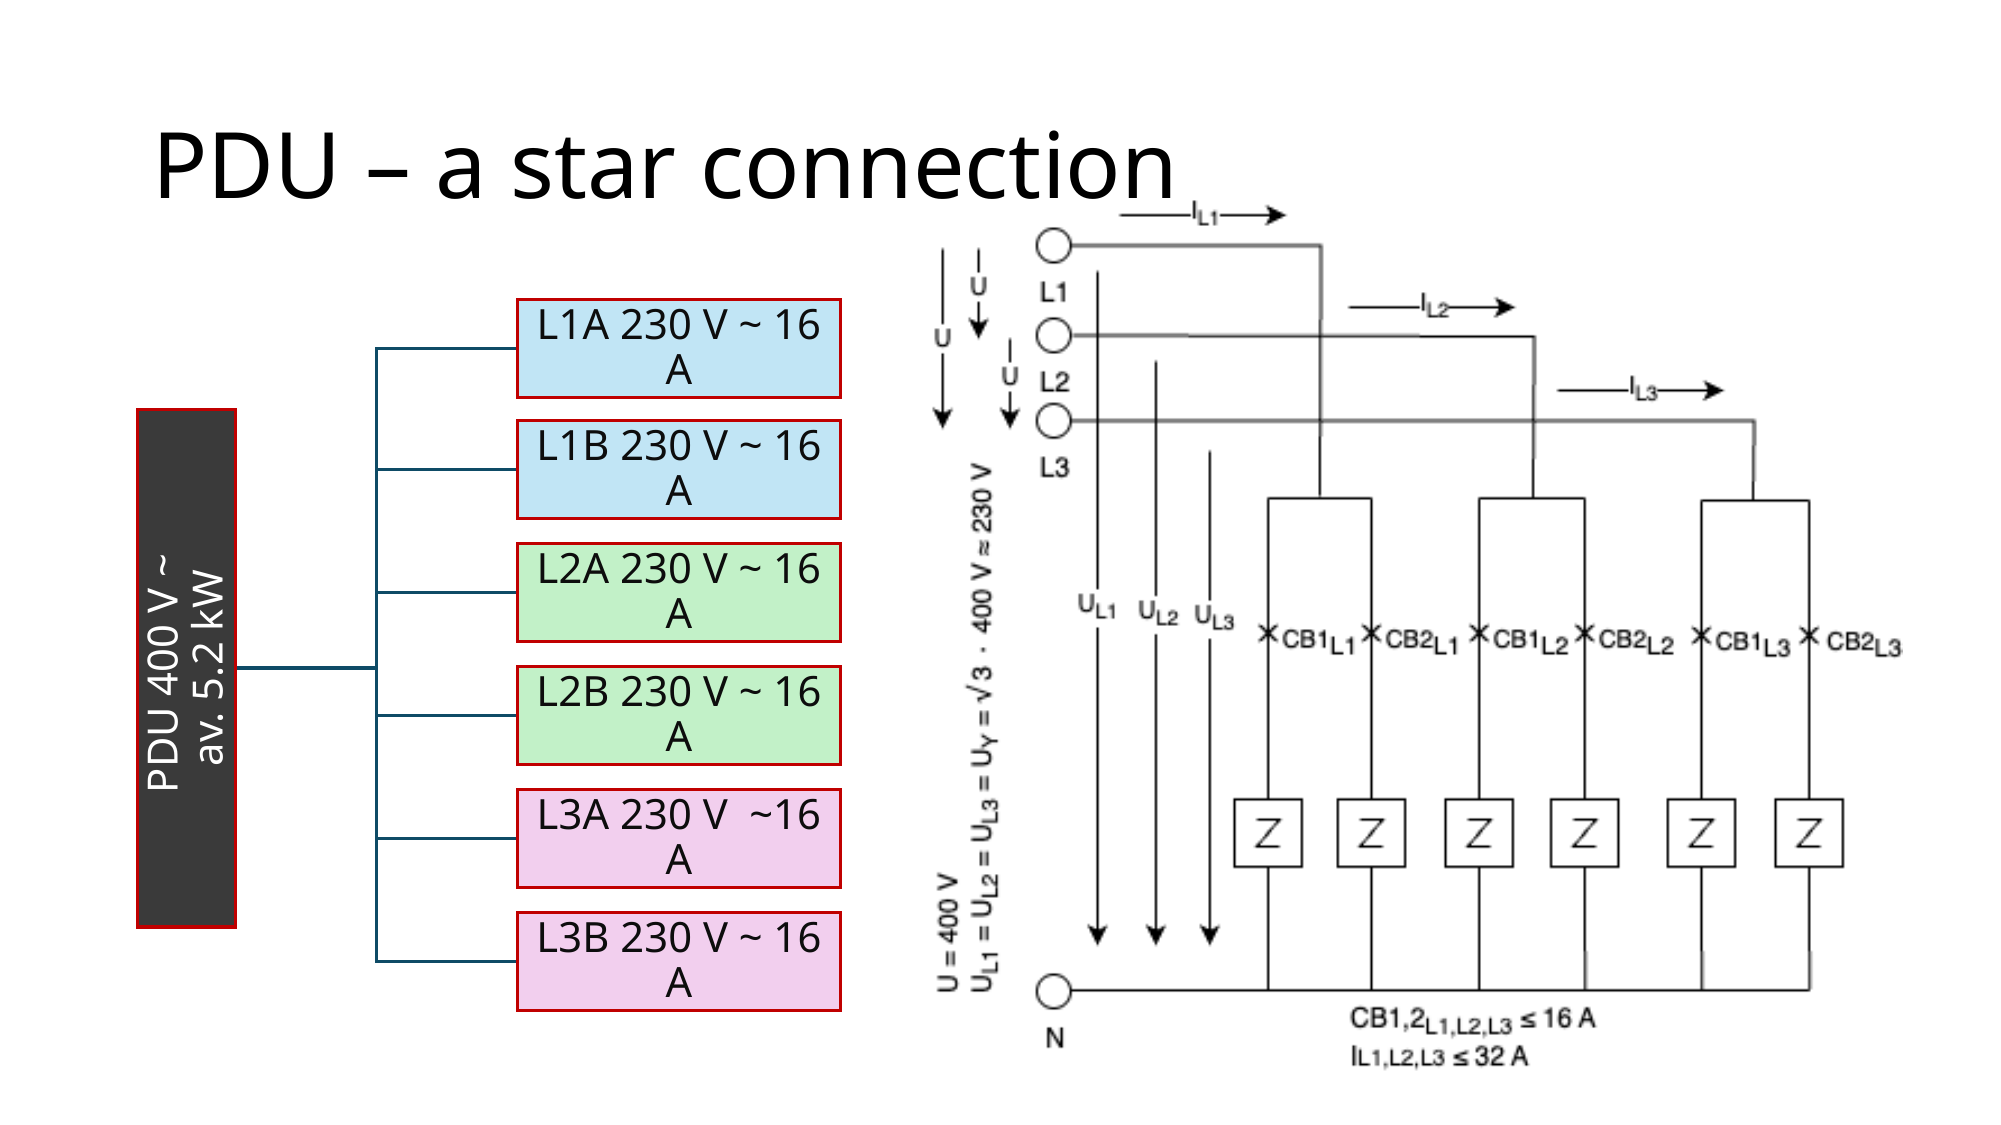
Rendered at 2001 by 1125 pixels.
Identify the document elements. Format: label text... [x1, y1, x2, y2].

text_box L1A 230 V ~ 16 A [517, 299, 841, 398]
text_box PDU 400 V ~ av. 5.2 kW [137, 409, 236, 928]
text_box L2B 230 V ~ 16 A [517, 666, 841, 765]
text_box L1B 230 V ~ 16 A [517, 420, 841, 519]
title PDU – a star connection [137, 59, 1863, 278]
picture [922, 200, 1903, 1073]
text_box L3B 230 V ~ 16 A [517, 912, 841, 1011]
text_box L3A 230 V ~16 A [517, 789, 841, 888]
text_box L2A 230 V ~ 16 A [517, 543, 841, 642]
